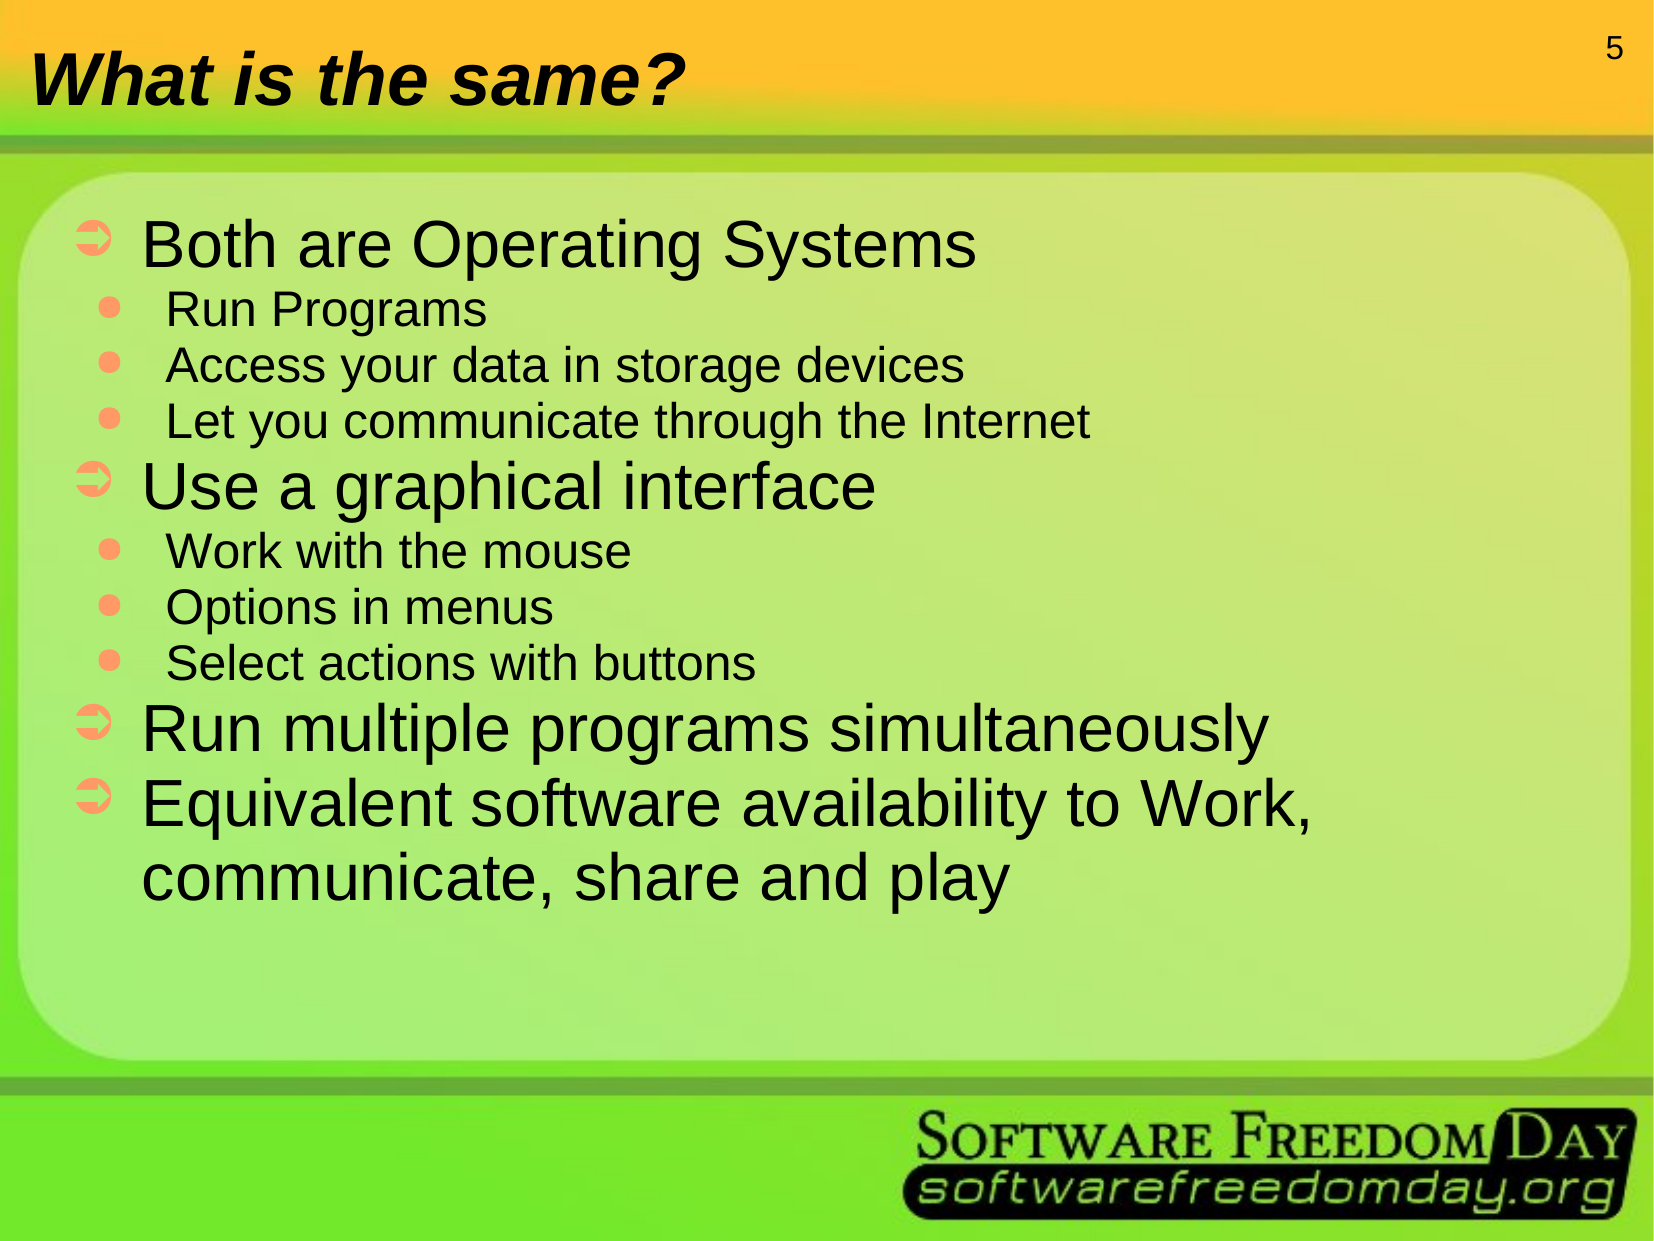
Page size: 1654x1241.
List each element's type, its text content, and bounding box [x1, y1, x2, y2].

list Both are Operating Systems Run Programs Access your data in storage devices Let you communicate through the Internet Use a graphical interface Work with the mouse Options in menus Select actions with buttons Run multiple programs simultaneously Equivalent software availability to Work, communicate, share and play [59, 206, 1595, 1026]
picture [0, 0, 1654, 1241]
title What is the same? [29, 0, 1625, 159]
